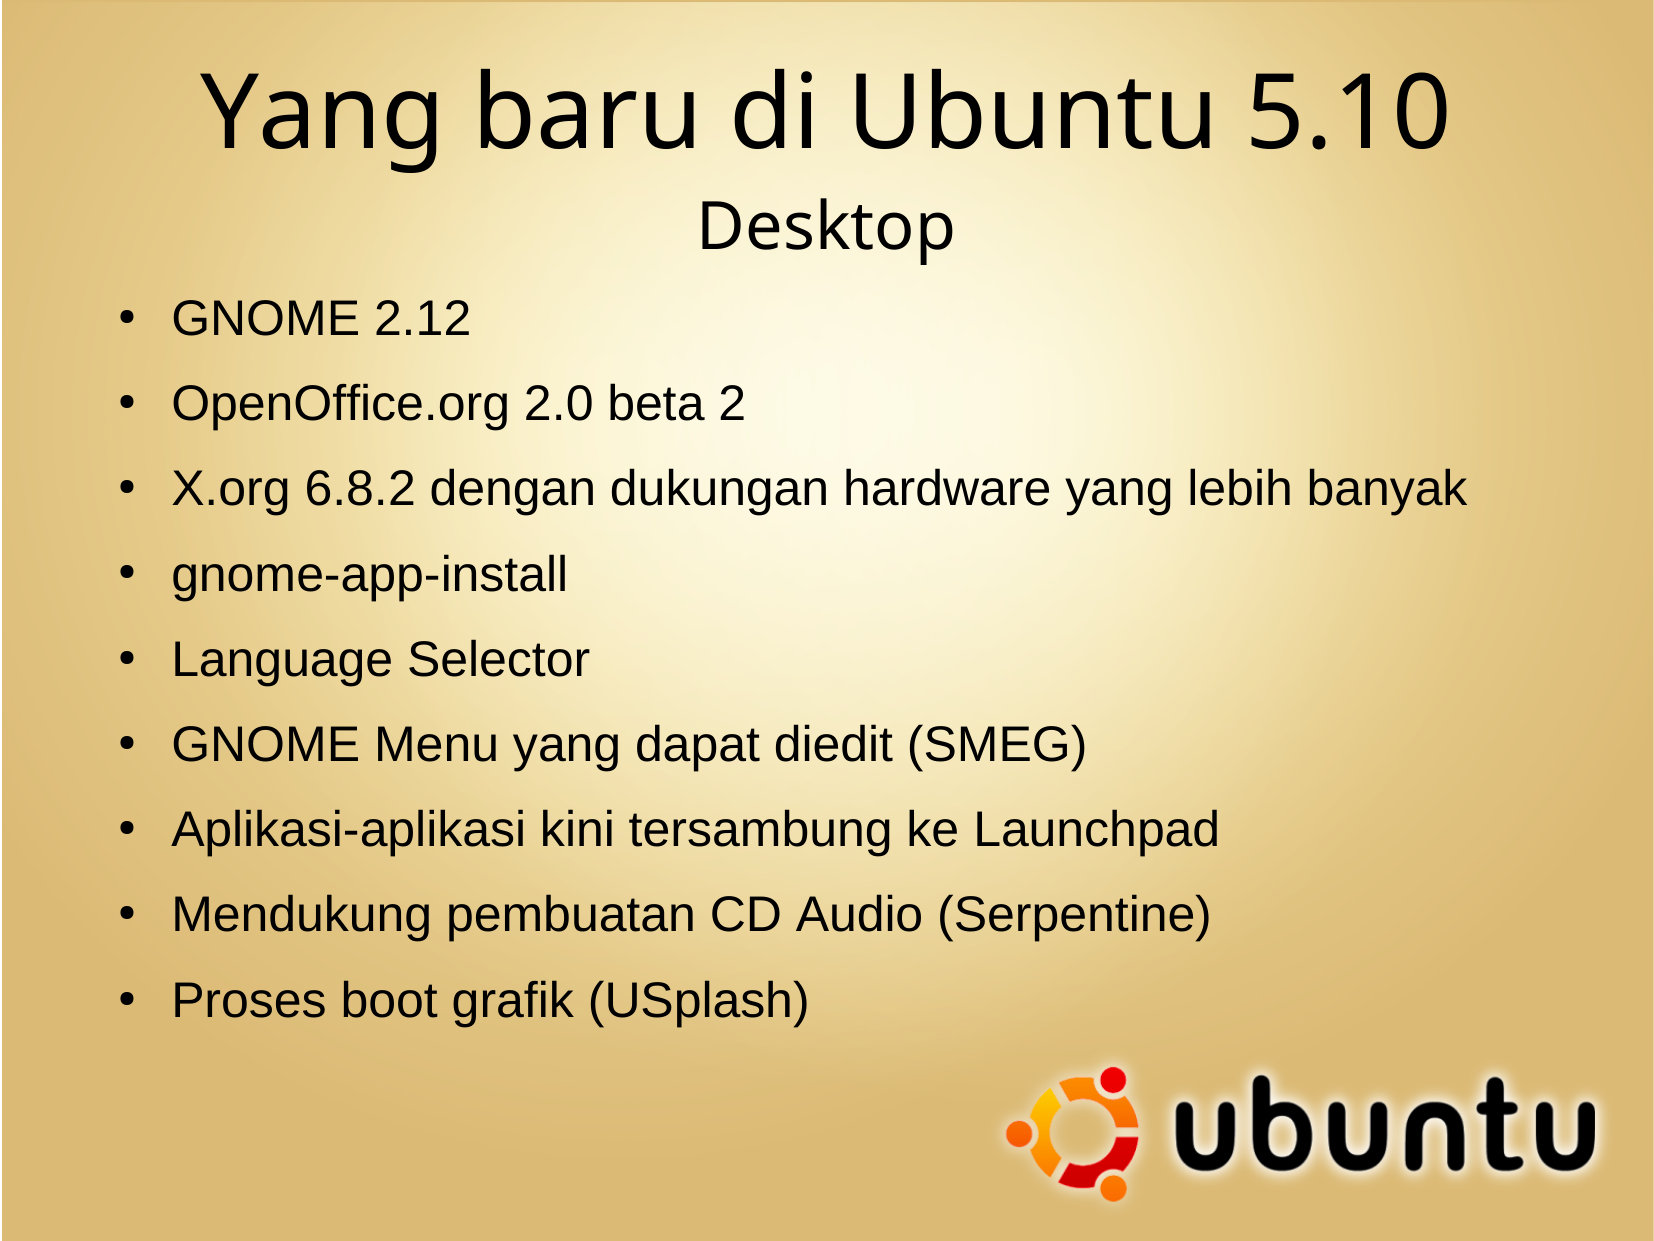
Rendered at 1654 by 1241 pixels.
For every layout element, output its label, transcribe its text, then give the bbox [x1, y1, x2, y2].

title Yang baru di Ubuntu 5.10 Desktop [82, 49, 1571, 257]
list GNOME 2.12 OpenOffice.org 2.0 beta 2 X.org 6.8.2 dengan dukungan hardware yang lebih banyak gnome-app-install Language Selector GNOME Menu yang dapat diedit (SMEG) Aplikasi-aplikasi kini tersambung ke Launchpad Mendukung pembuatan CD Audio (Serpentine) Proses boot grafik (USplash) [82, 290, 1571, 1109]
picture [2, 0, 1654, 1241]
